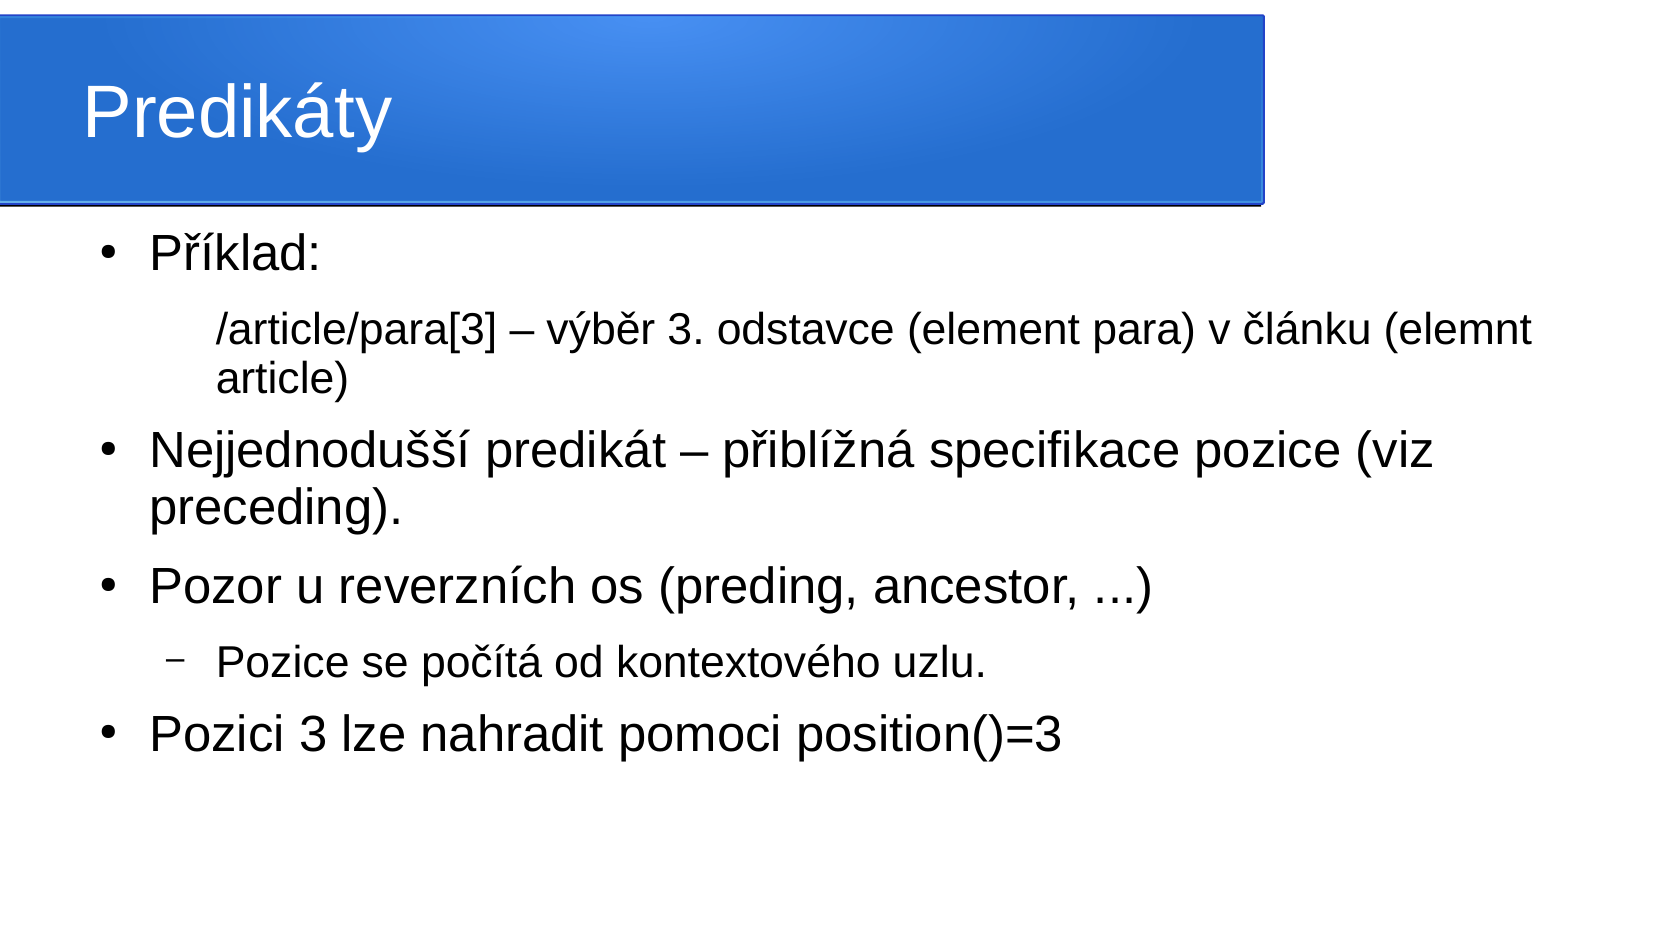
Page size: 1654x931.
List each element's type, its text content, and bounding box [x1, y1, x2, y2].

title Predikáty [82, 35, 1235, 189]
list Příklad: /article/para[3] – výběr 3. odstavce (element para) v článku (elemnt article) Nejjednodušší predikát – přiblížná specifikace pozice (viz preceding). Pozor u reverzních os (preding, ancestor, ...) Pozice se počítá od kontextového uzlu. Pozici 3 lze nahradit pomoci position()=3 [82, 224, 1571, 764]
